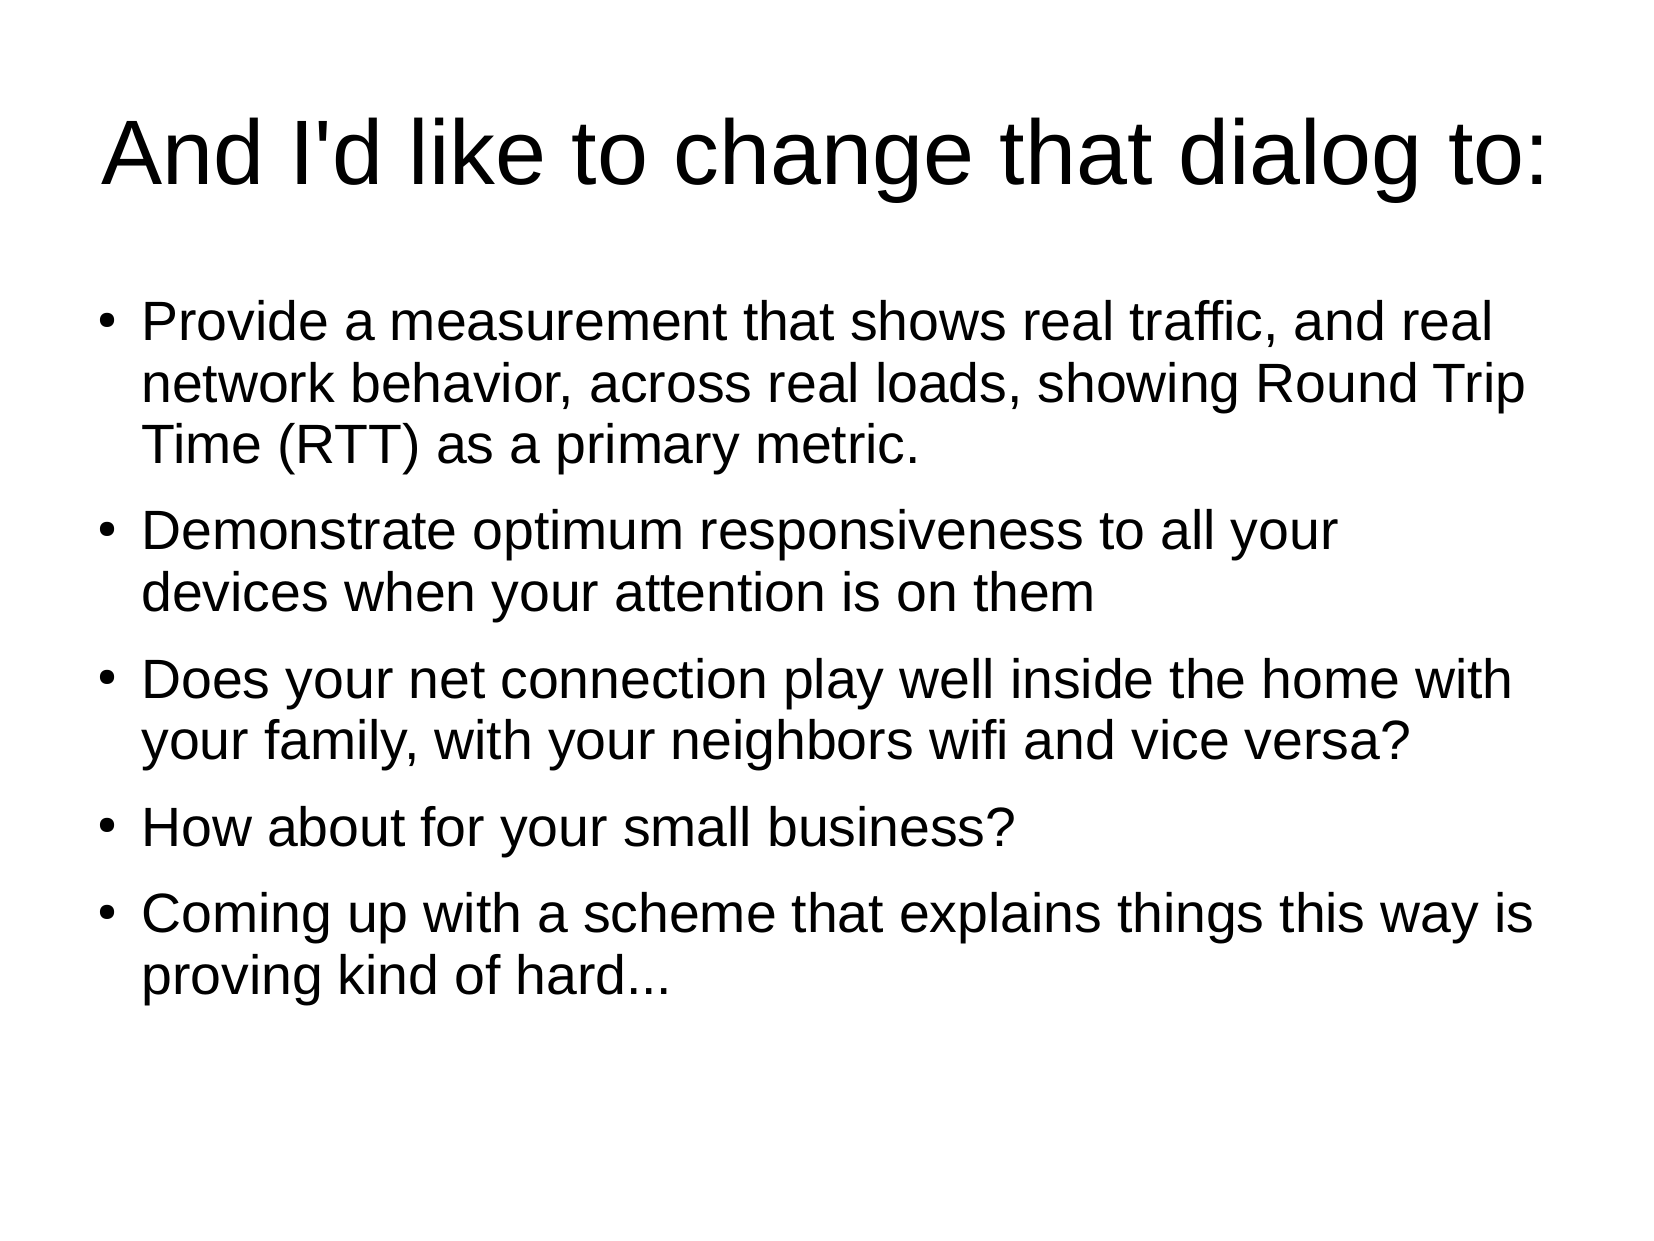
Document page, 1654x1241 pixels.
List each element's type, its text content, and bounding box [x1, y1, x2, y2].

list Provide a measurement that shows real traffic, and real network behavior, across real loads, showing Round Trip Time (RTT) as a primary metric. Demonstrate optimum responsiveness to all your devices when your attention is on them Does your net connection play well inside the home with your family, with your neighbors wifi and vice versa? How about for your small business? Coming up with a scheme that explains things this way is proving kind of hard... [82, 290, 1538, 1010]
title And I'd like to change that dialog to: [82, 49, 1571, 257]
